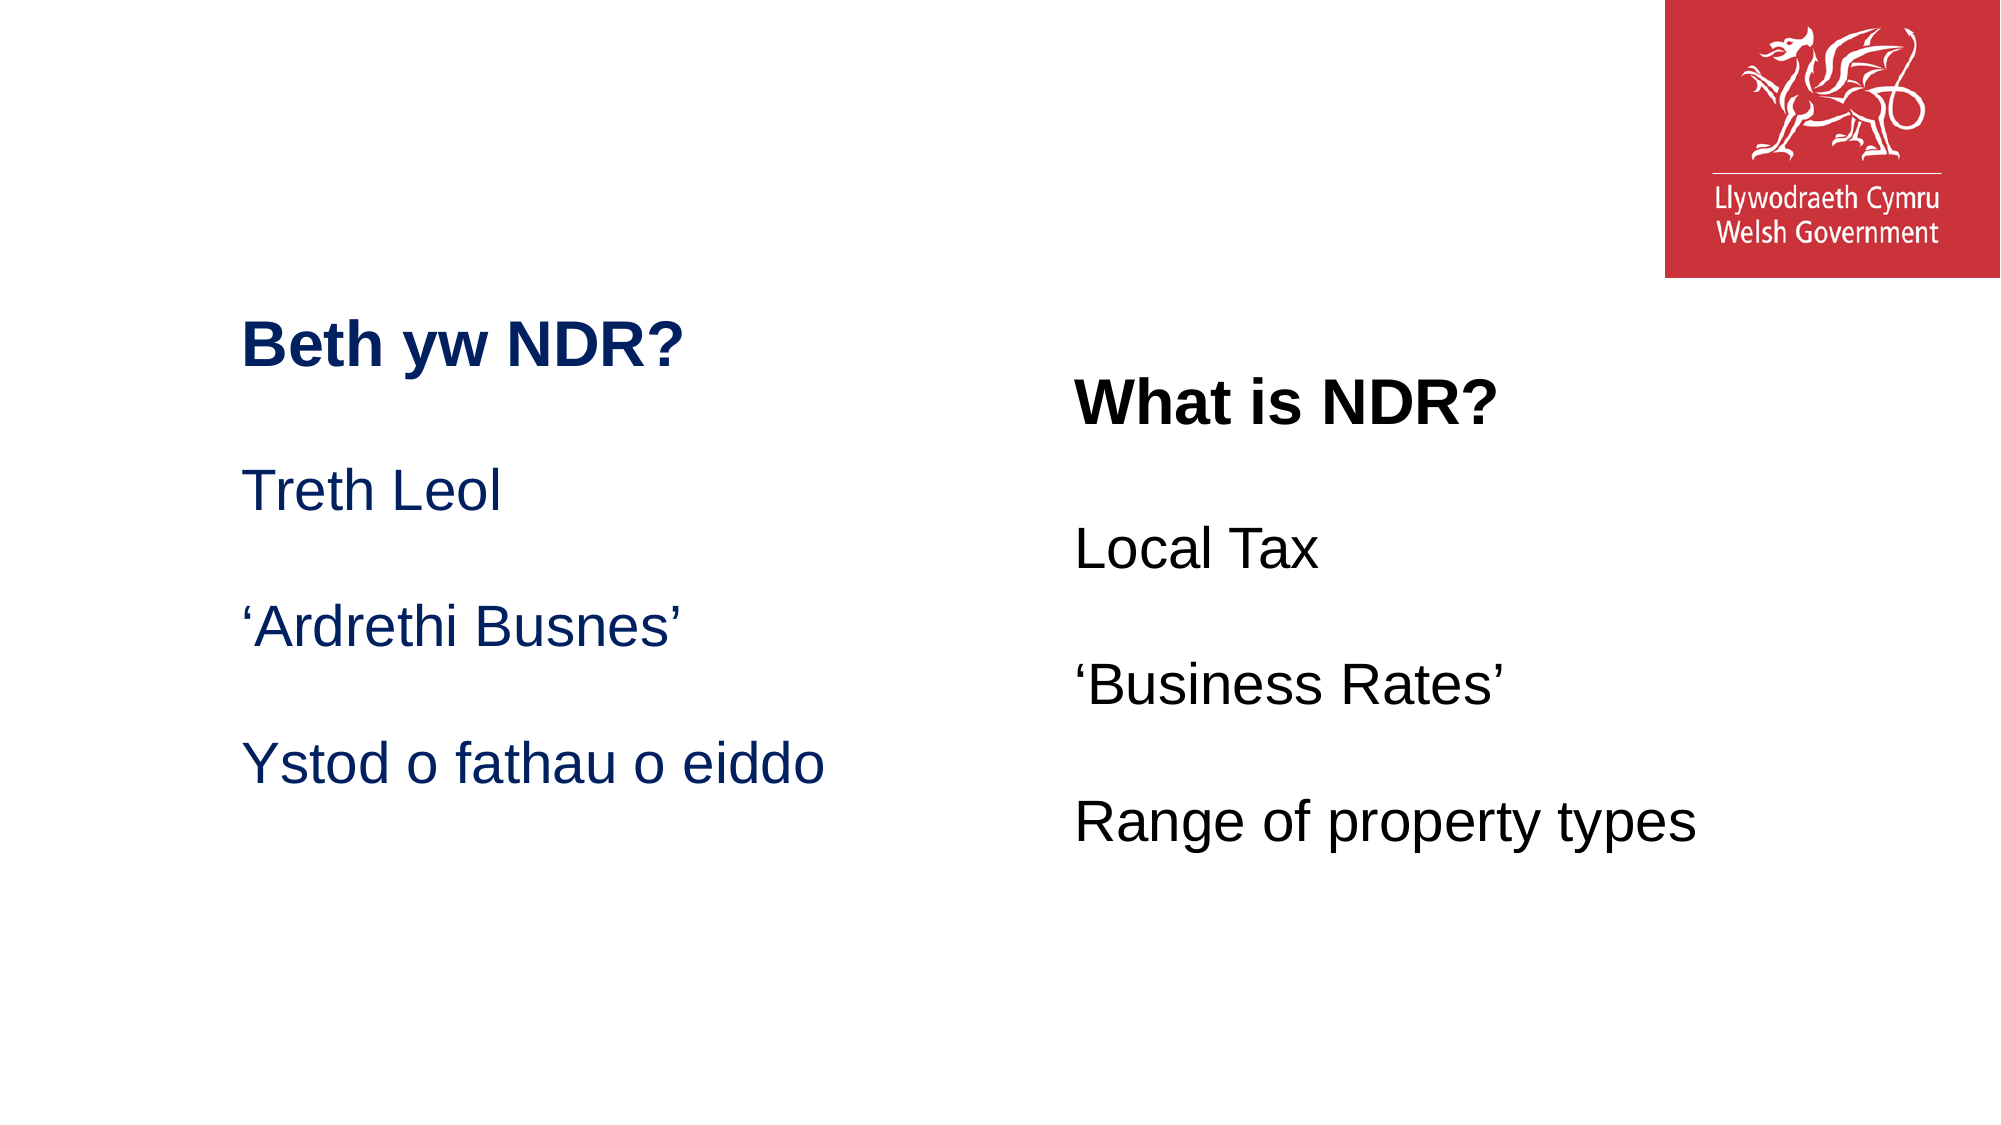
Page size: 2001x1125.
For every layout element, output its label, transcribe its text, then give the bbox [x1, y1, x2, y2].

text_box What is NDR? Local Tax ‘Business Rates’ Range of property types [1059, 277, 1833, 866]
picture [1665, 0, 2000, 278]
text_box Beth yw NDR? Treth Leol ‘Ardrethi Busnes’ Ystod o fathau o eiddo [227, 277, 1000, 802]
